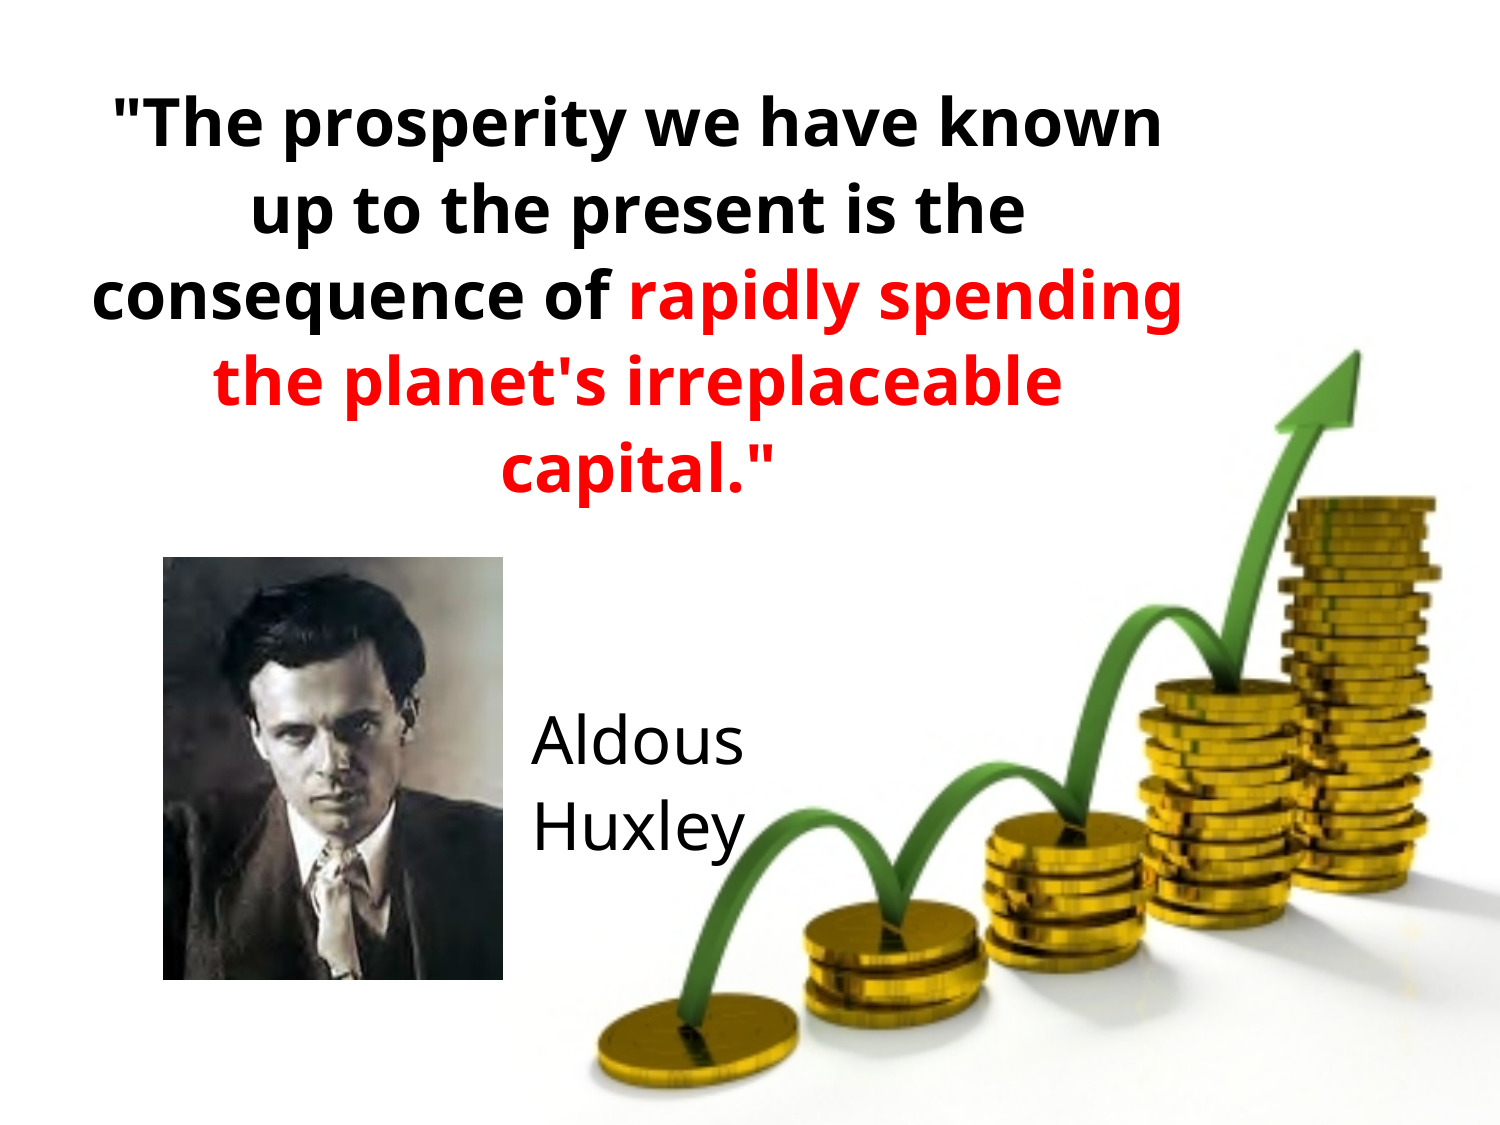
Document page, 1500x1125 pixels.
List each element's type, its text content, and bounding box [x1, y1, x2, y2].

text_box "The prosperity we have known up to the present is the consequence of rapidly spending the planet's irreplaceable capital." Aldous Huxley [56, 66, 1221, 686]
picture [163, 286, 1500, 1125]
